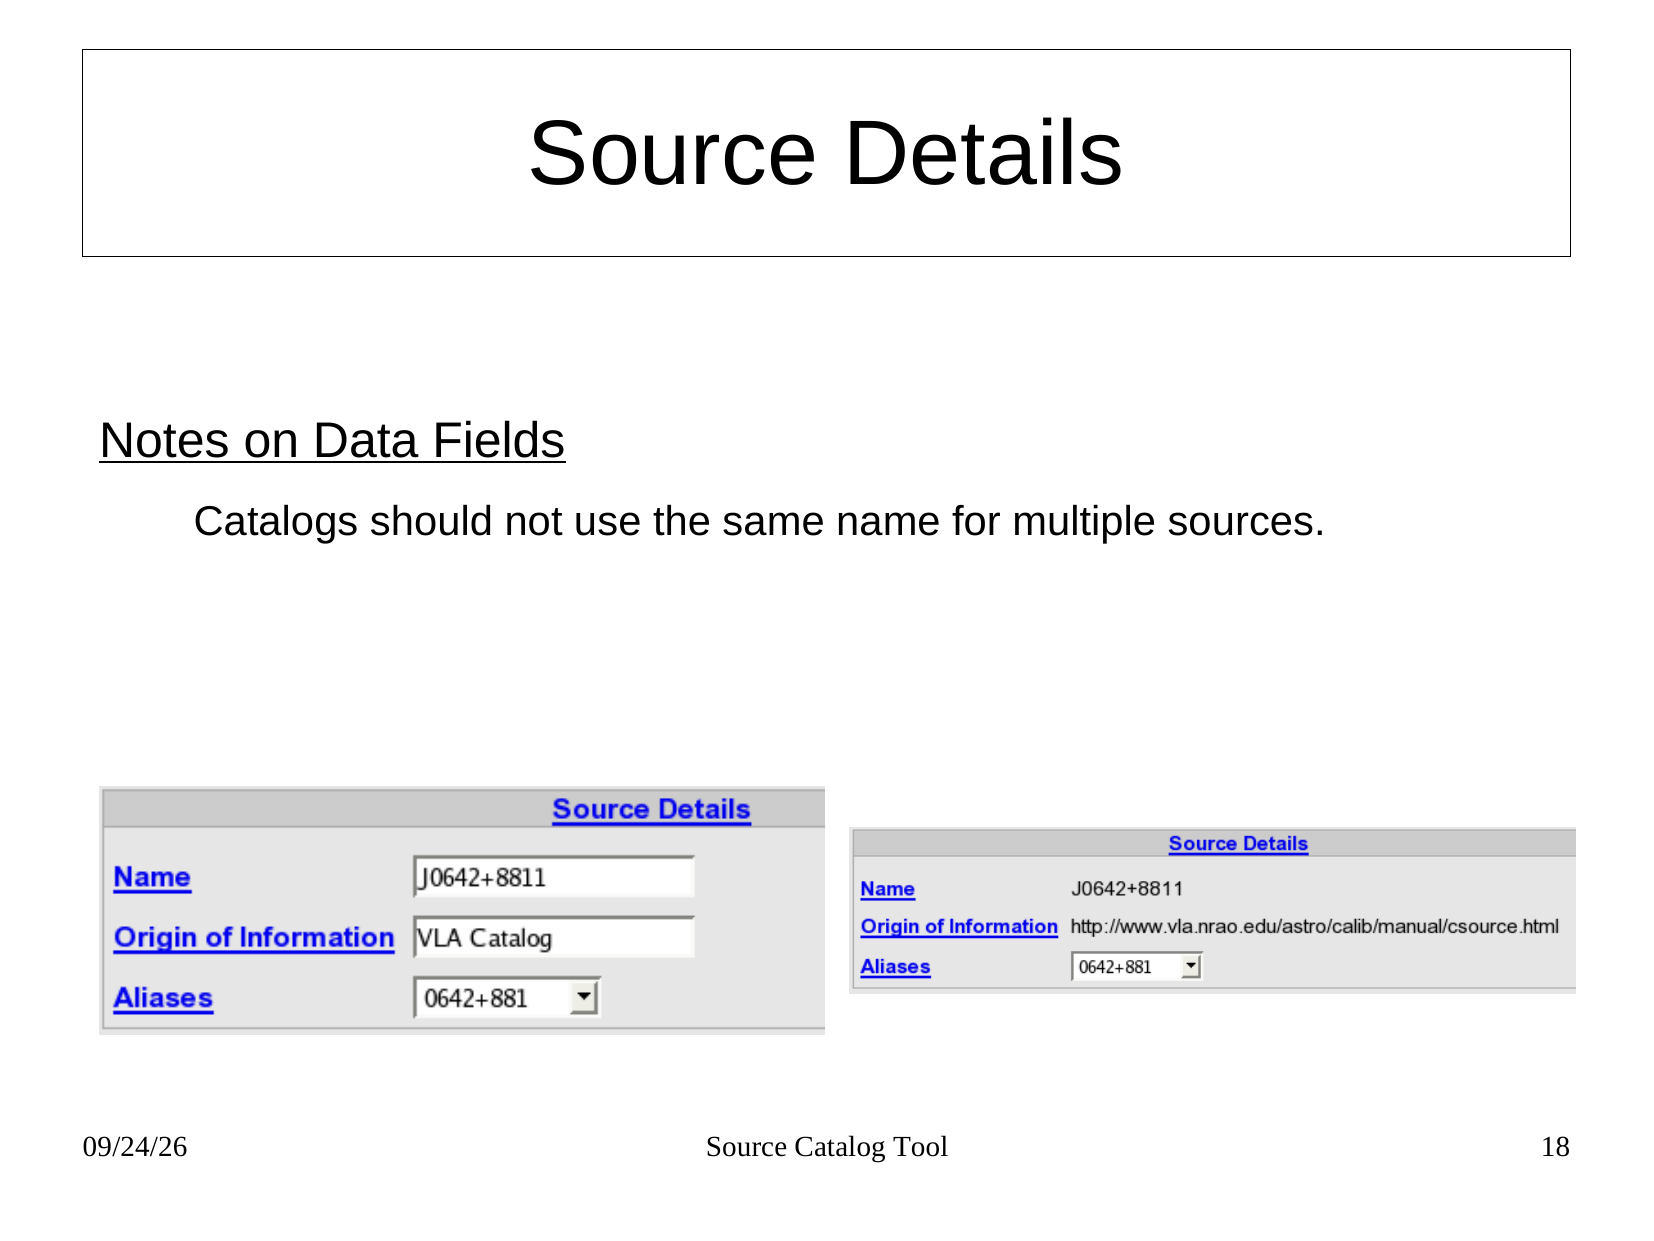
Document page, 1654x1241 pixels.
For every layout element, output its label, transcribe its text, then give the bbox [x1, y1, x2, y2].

list Notes on Data Fields Catalogs should not use the same name for multiple sources. [99, 412, 1538, 676]
picture [99, 786, 826, 1035]
title Source Details [82, 49, 1571, 257]
picture [849, 827, 1576, 994]
